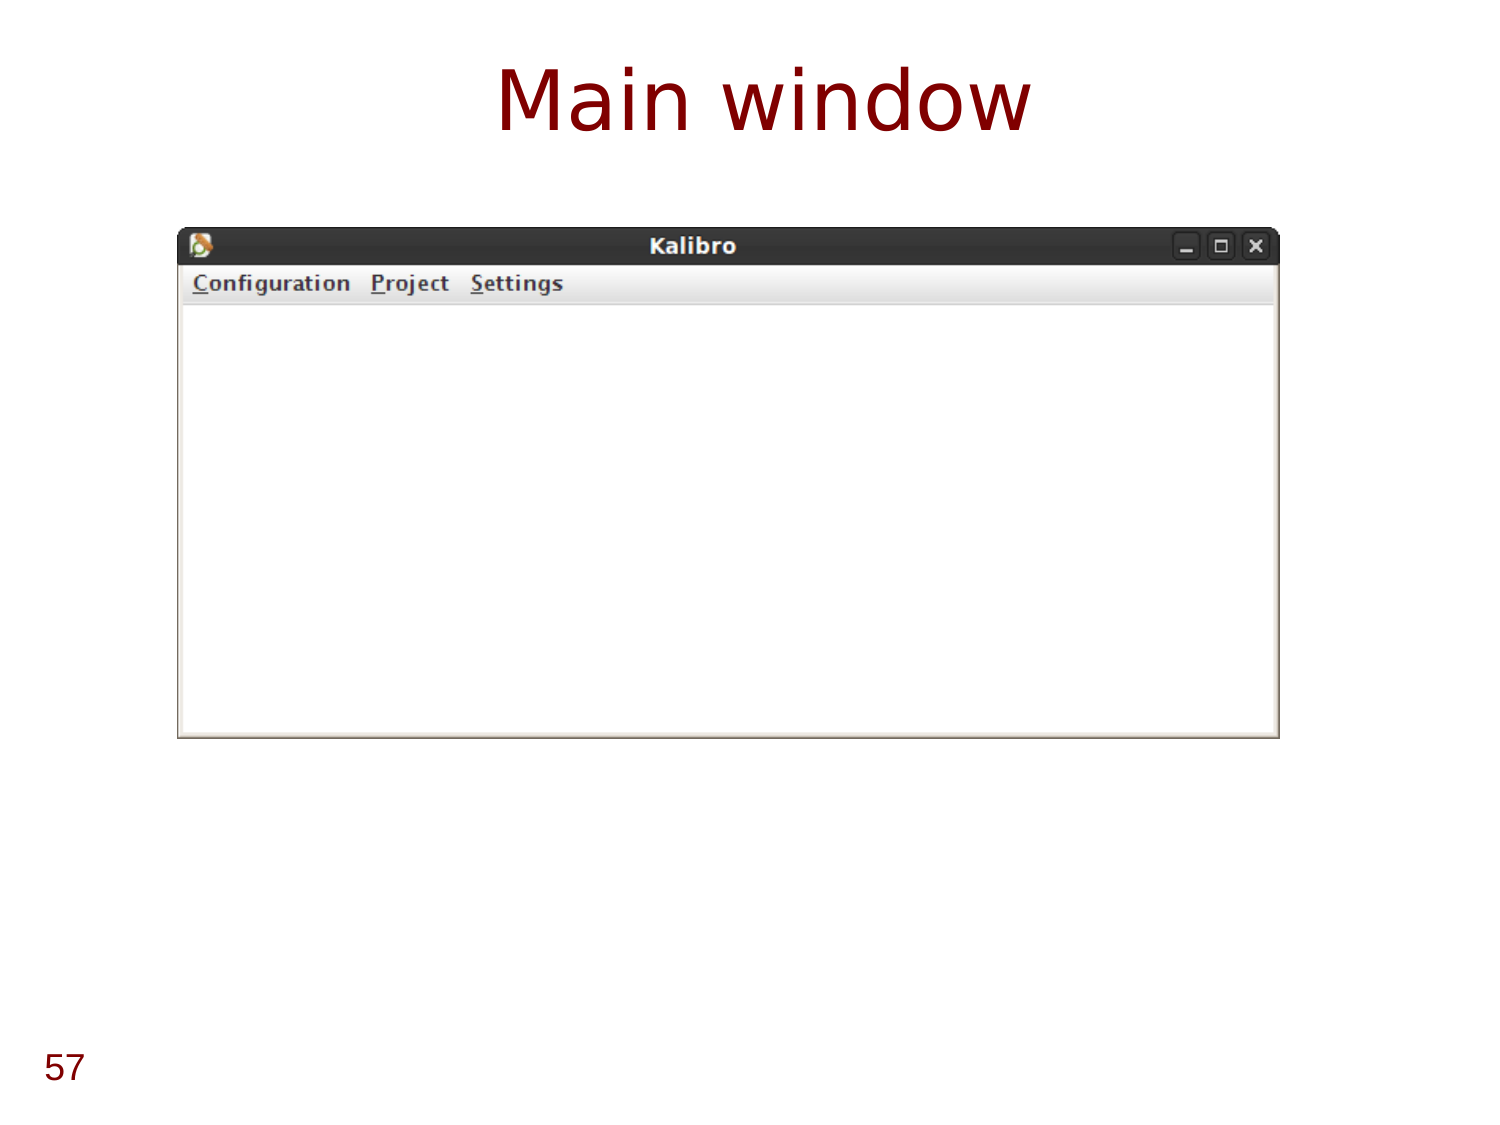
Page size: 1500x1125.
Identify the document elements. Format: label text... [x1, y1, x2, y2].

picture [177, 227, 1280, 739]
title Main window [70, 34, 1459, 170]
